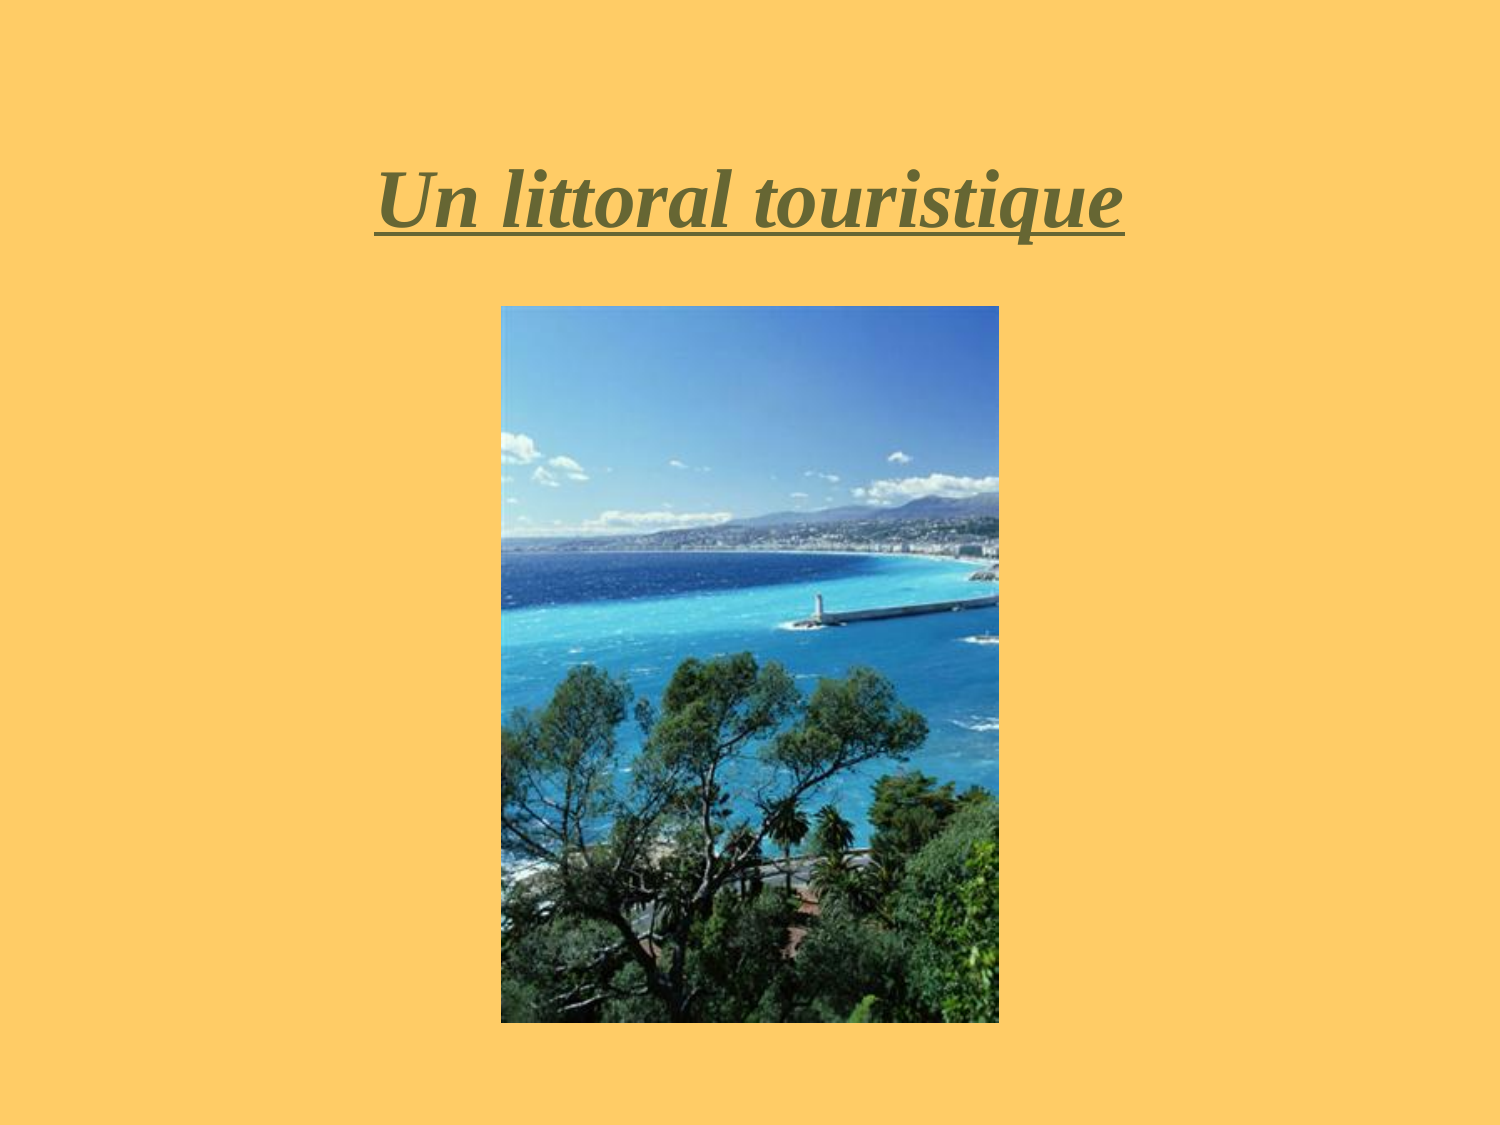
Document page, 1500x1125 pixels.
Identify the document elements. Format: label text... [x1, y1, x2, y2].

picture [501, 306, 999, 1023]
text_box Un littoral touristique [112, 99, 1388, 288]
